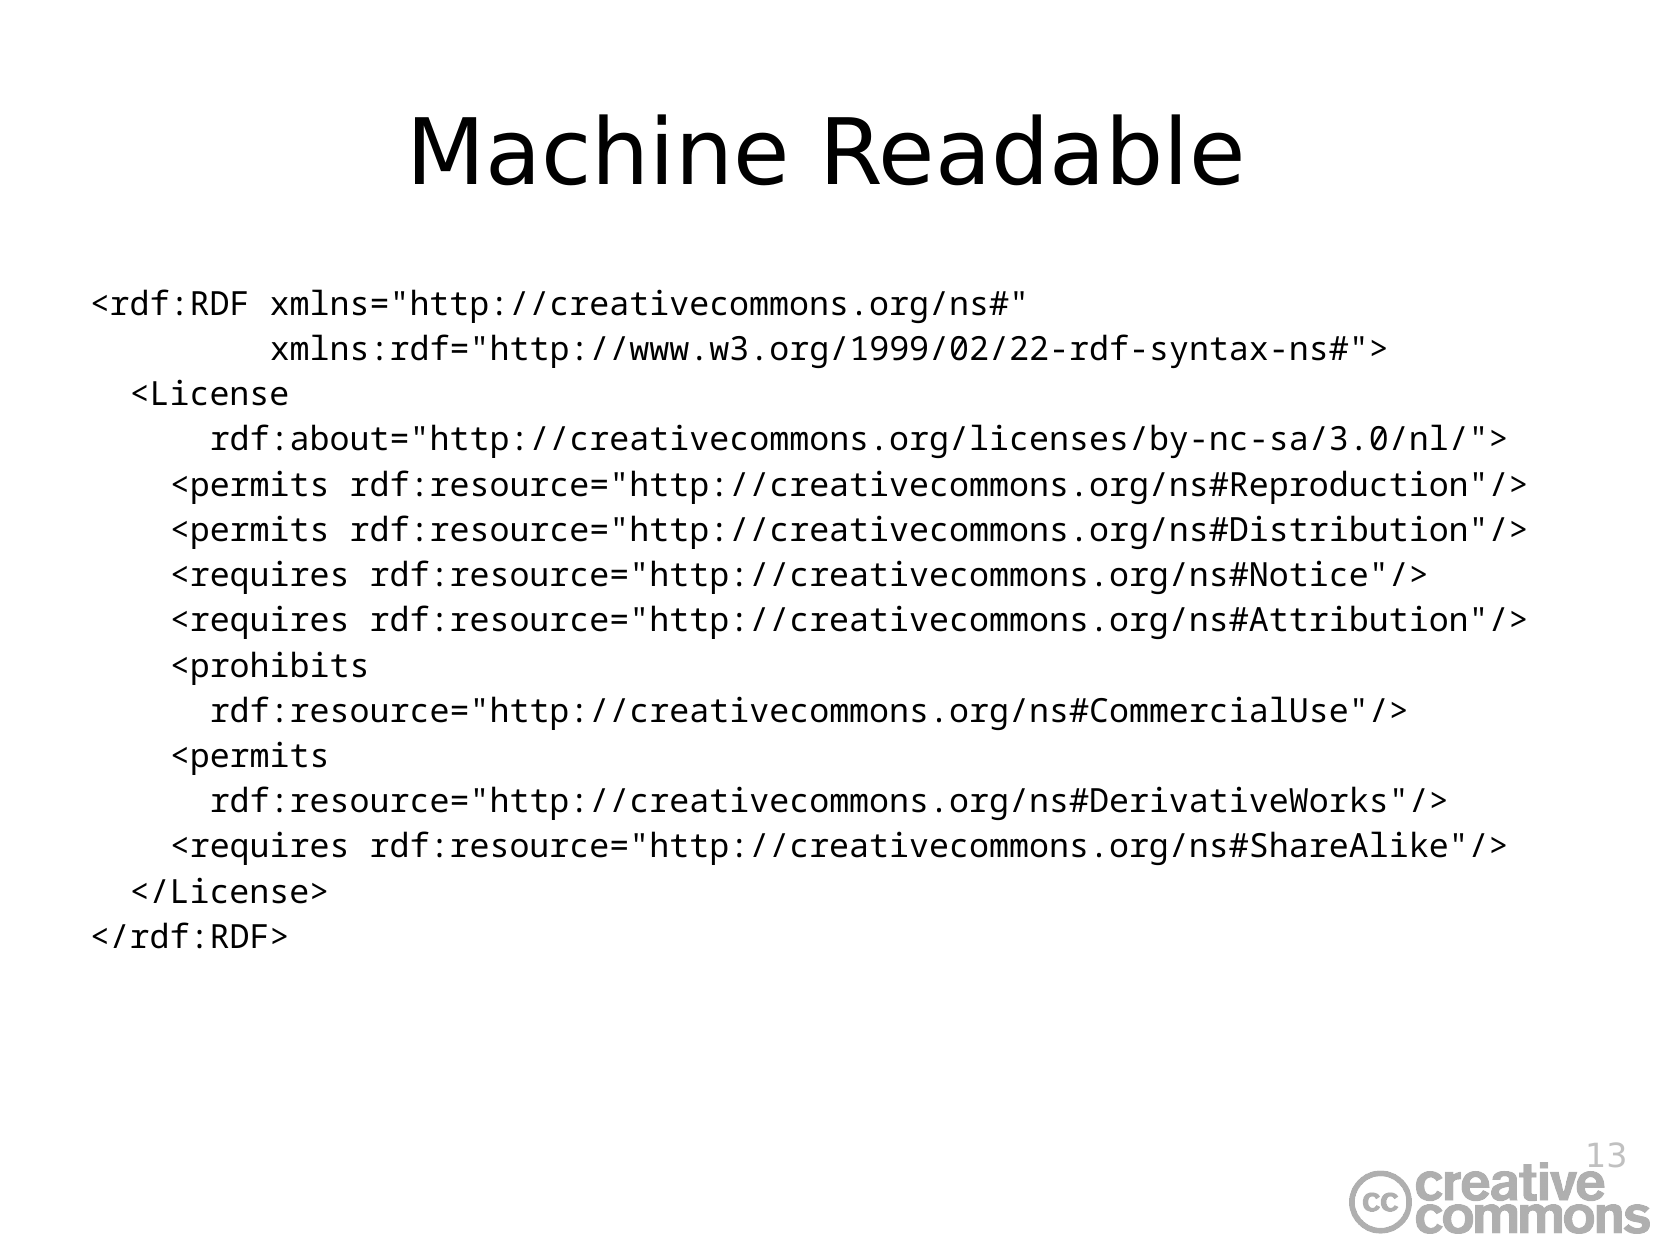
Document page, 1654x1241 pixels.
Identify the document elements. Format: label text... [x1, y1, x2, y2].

text_box <rdf:RDF xmlns="http://creativecommons.org/ns#" xmlns:rdf="http://www.w3.org/1999/02/22-rdf-syntax-ns#"> <License rdf:about="http://creativecommons.org/licenses/by-nc-sa/3.0/nl/"> <permits rdf:resource="http://creativecommons.org/ns#Reproduction"/> <permits rdf:resource="http://creativecommons.org/ns#Distribution"/> <requires rdf:resource="http://creativecommons.org/ns#Notice"/> <requires rdf:resource="http://creativecommons.org/ns#Attribution"/> <prohibits rdf:resource="http://creativecommons.org/ns#CommercialUse"/> <permits rdf:resource="http://creativecommons.org/ns#DerivativeWorks"/> <requires rdf:resource="http://creativecommons.org/ns#ShareAlike"/> </License> </rdf:RDF> [74, 272, 1575, 1241]
picture [1575, 1162, 1650, 1234]
title Machine Readable [82, 49, 1571, 257]
